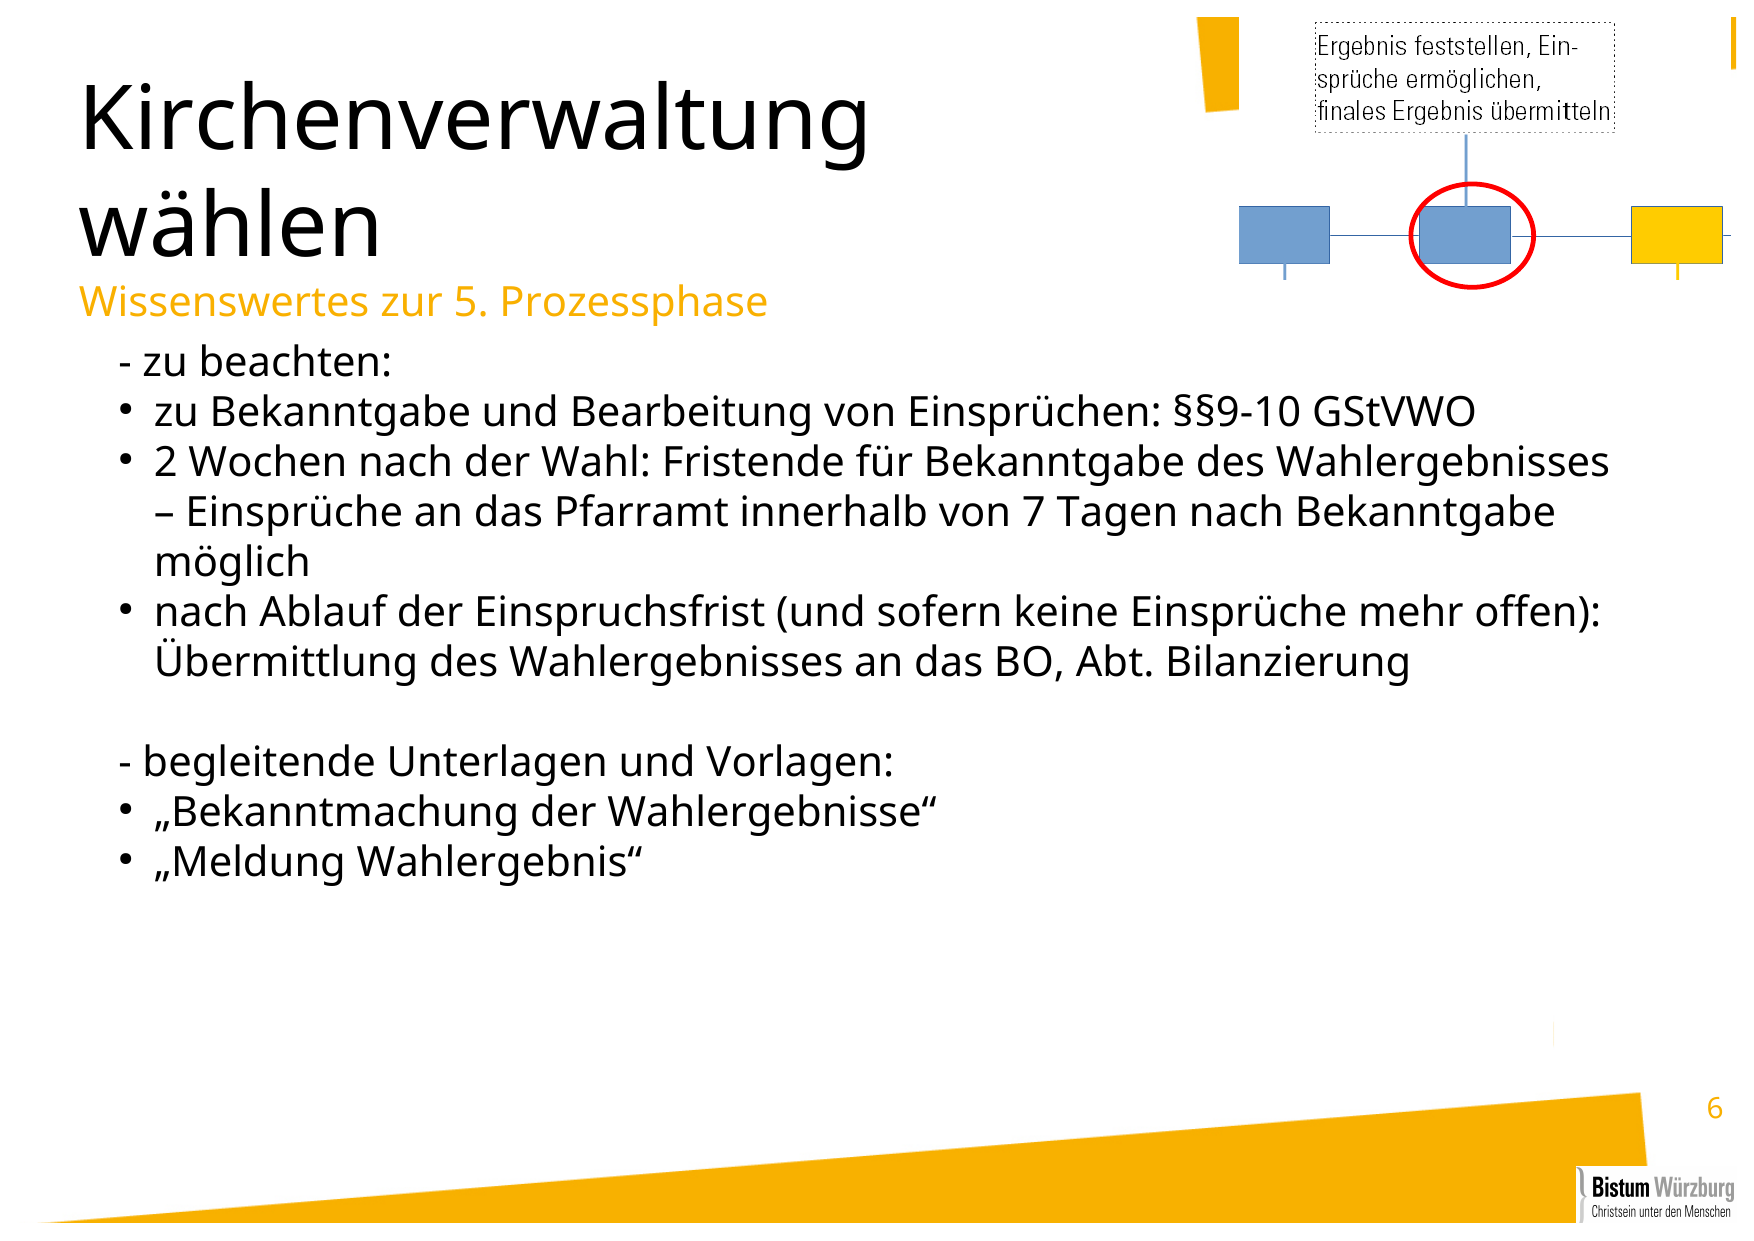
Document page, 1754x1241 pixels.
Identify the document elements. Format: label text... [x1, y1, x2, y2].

text_box - zu beachten: zu Bekanntgabe und Bearbeitung von Einsprüchen: §§9-10 GStVWO 2 Wochen nach der Wahl: Fristende für Bekanntgabe des Wahlergebnisses – Einsprüche an das Pfarramt innerhalb von 7 Tagen nach Bekanntgabe möglich nach Ablauf der Einspruchsfrist (und sofern keine Einsprüche mehr offen): Übermittlung des Wahlergebnisses an das BO, Abt. Bilanzierung - begleitende Unterlagen und Vorlagen: „Bekanntmachung der Wahlergebnisse“ „Meldung Wahlergebnis“ [103, 327, 1651, 881]
picture [17, 17, 1737, 1223]
title Kirchenverwaltung wählen Wissenswertes zur 5. Prozessphase [78, 59, 1172, 262]
